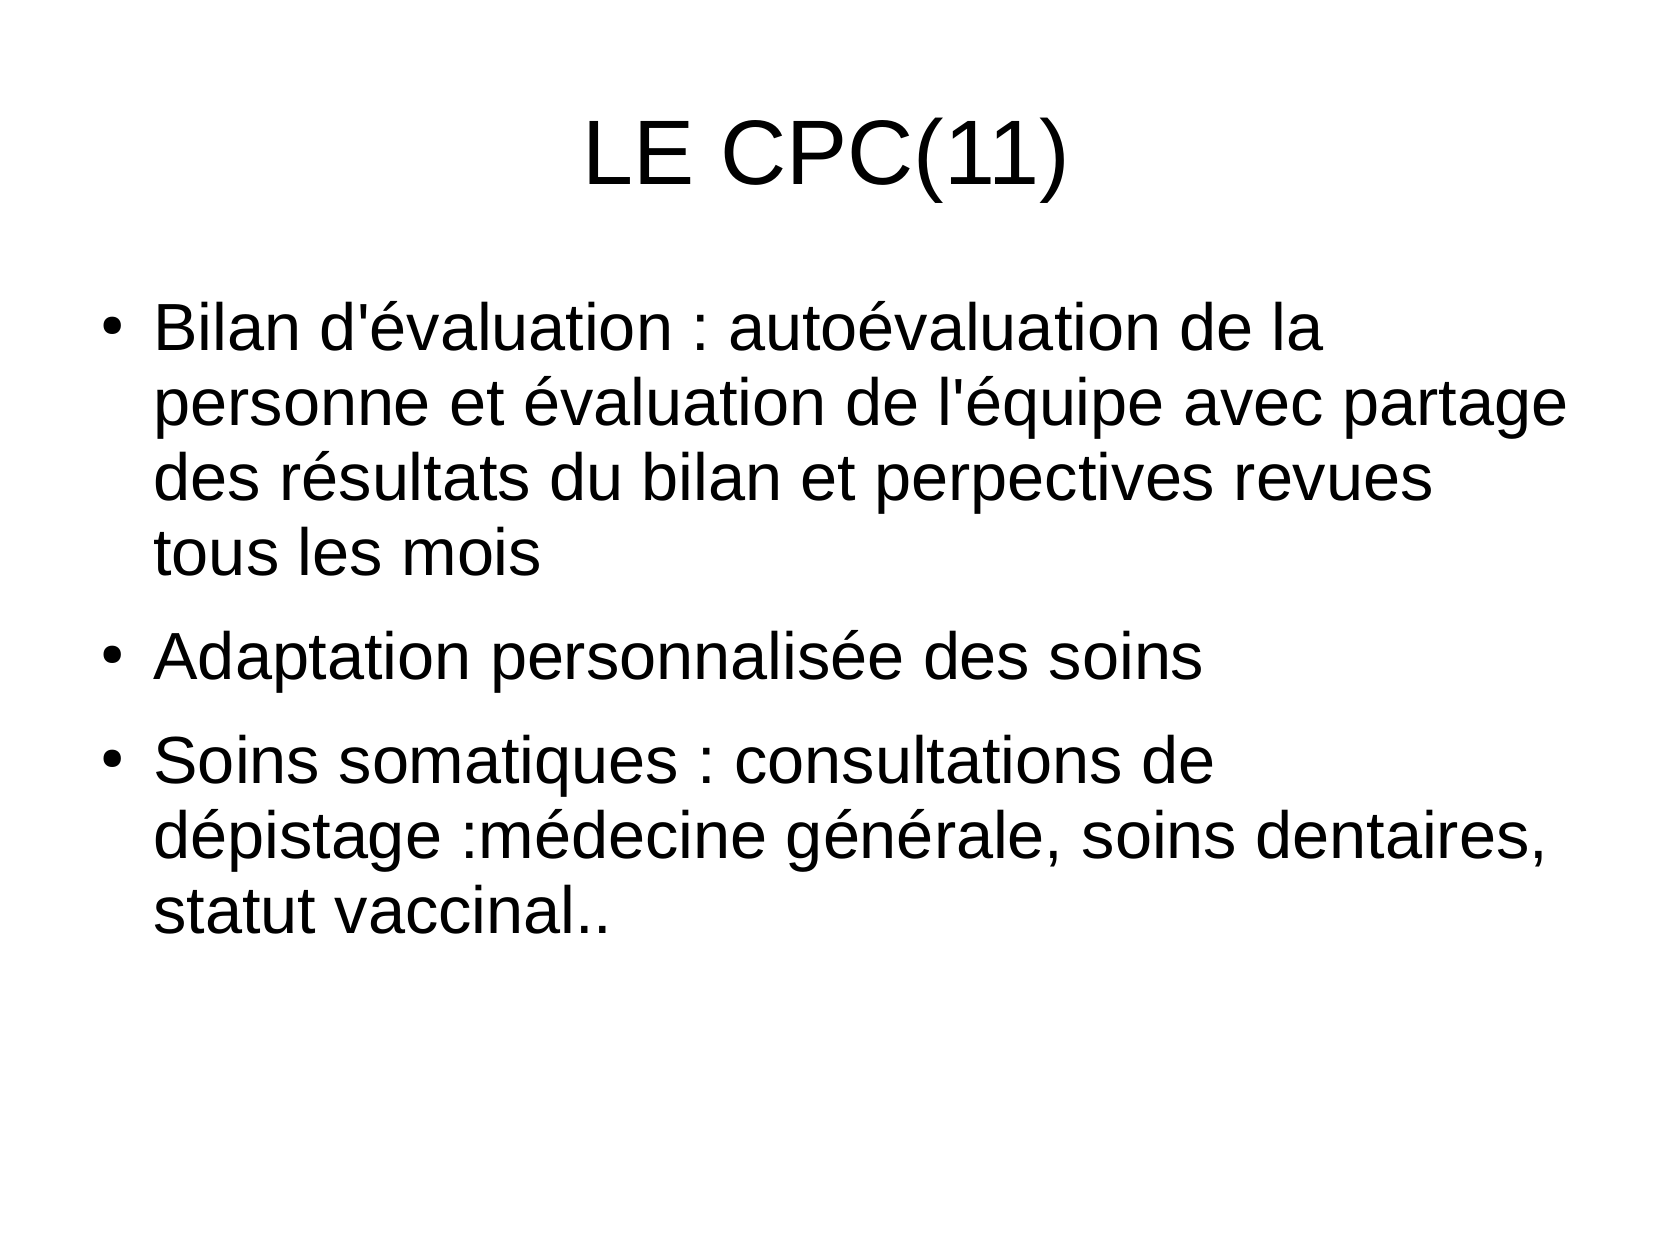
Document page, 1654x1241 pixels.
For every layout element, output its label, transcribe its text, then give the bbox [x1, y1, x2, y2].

list Bilan d'évaluation : autoévaluation de la personne et évaluation de l'équipe avec partage des résultats du bilan et perpectives revues tous les mois Adaptation personnalisée des soins Soins somatiques : consultations de dépistage :médecine générale, soins dentaires, statut vaccinal.. [82, 290, 1571, 1109]
title LE CPC(11) [82, 49, 1571, 257]
